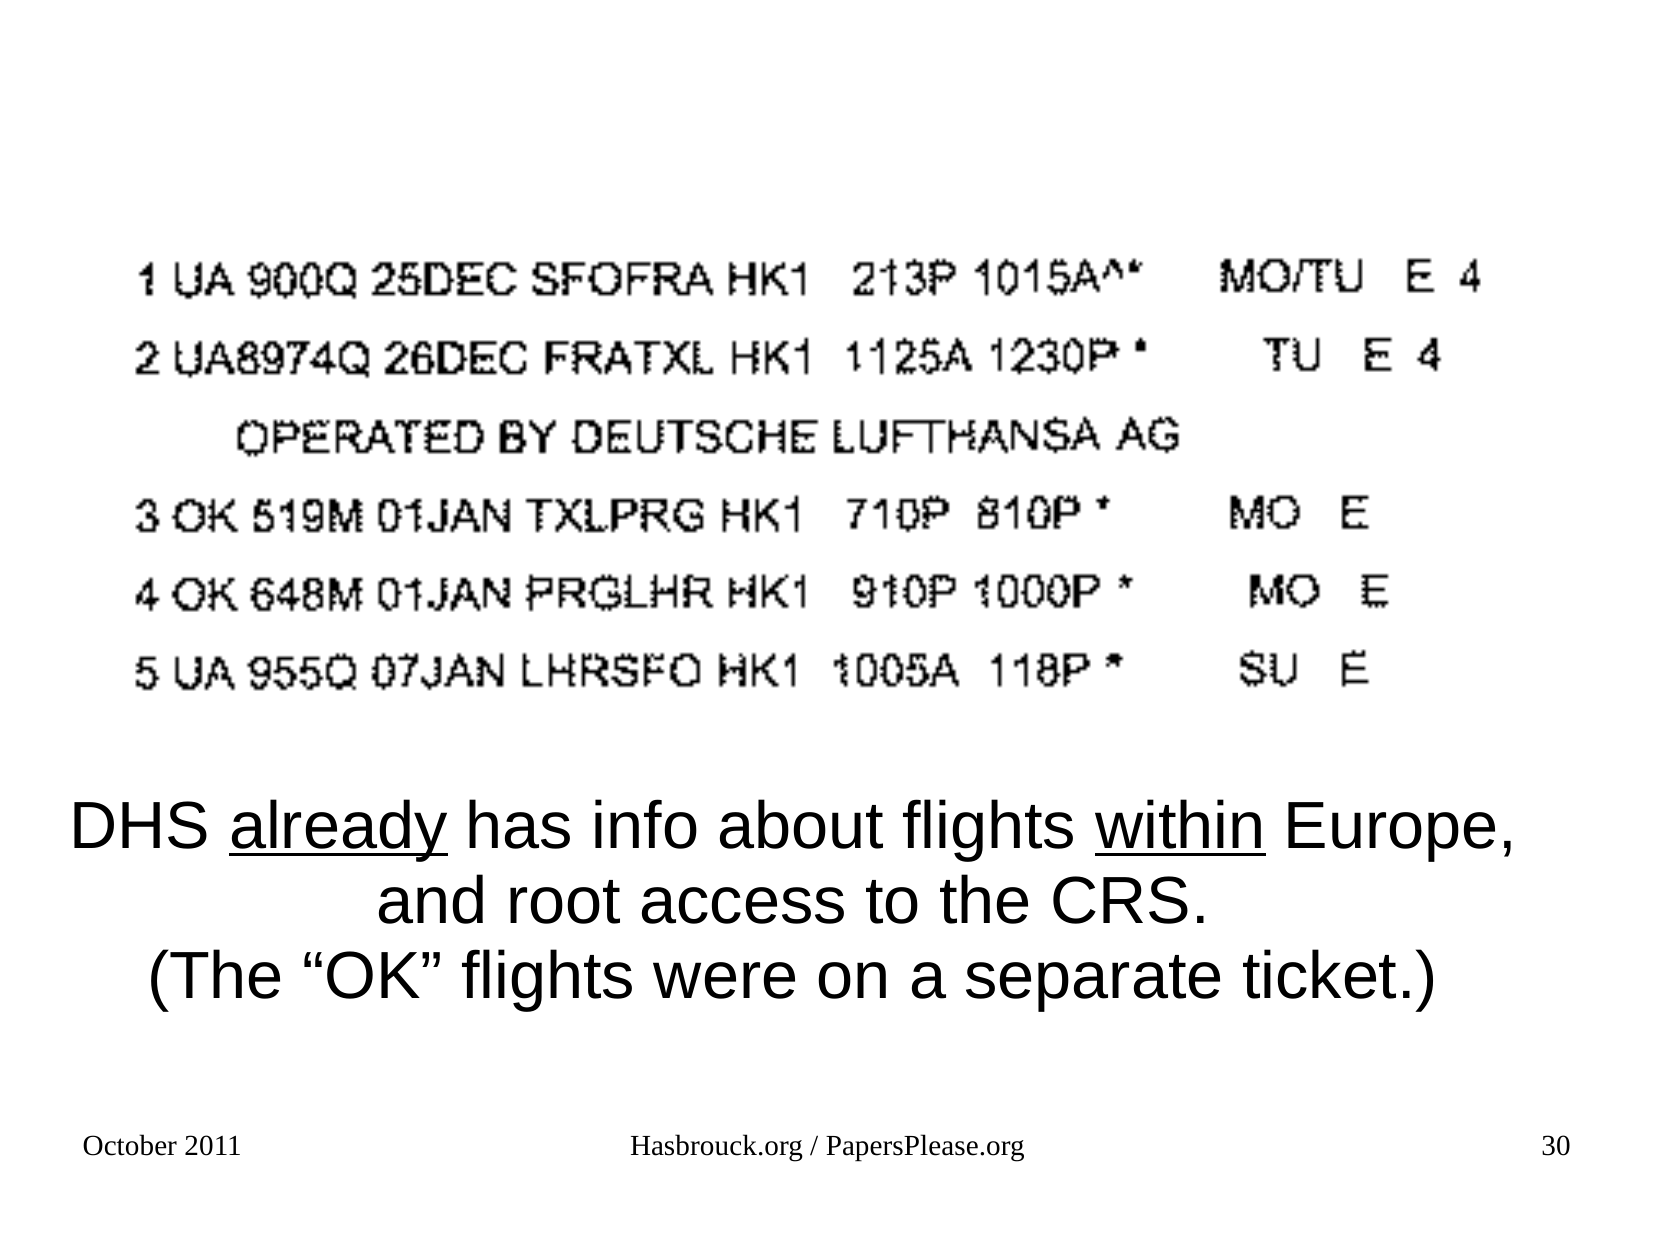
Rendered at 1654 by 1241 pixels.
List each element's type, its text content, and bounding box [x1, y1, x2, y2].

subtitle DHS already has info about flights within Europe, and root access to the CRS. (The “OK” flights were on a separate ticket.) [49, 0, 1538, 1013]
picture [75, 224, 1576, 704]
